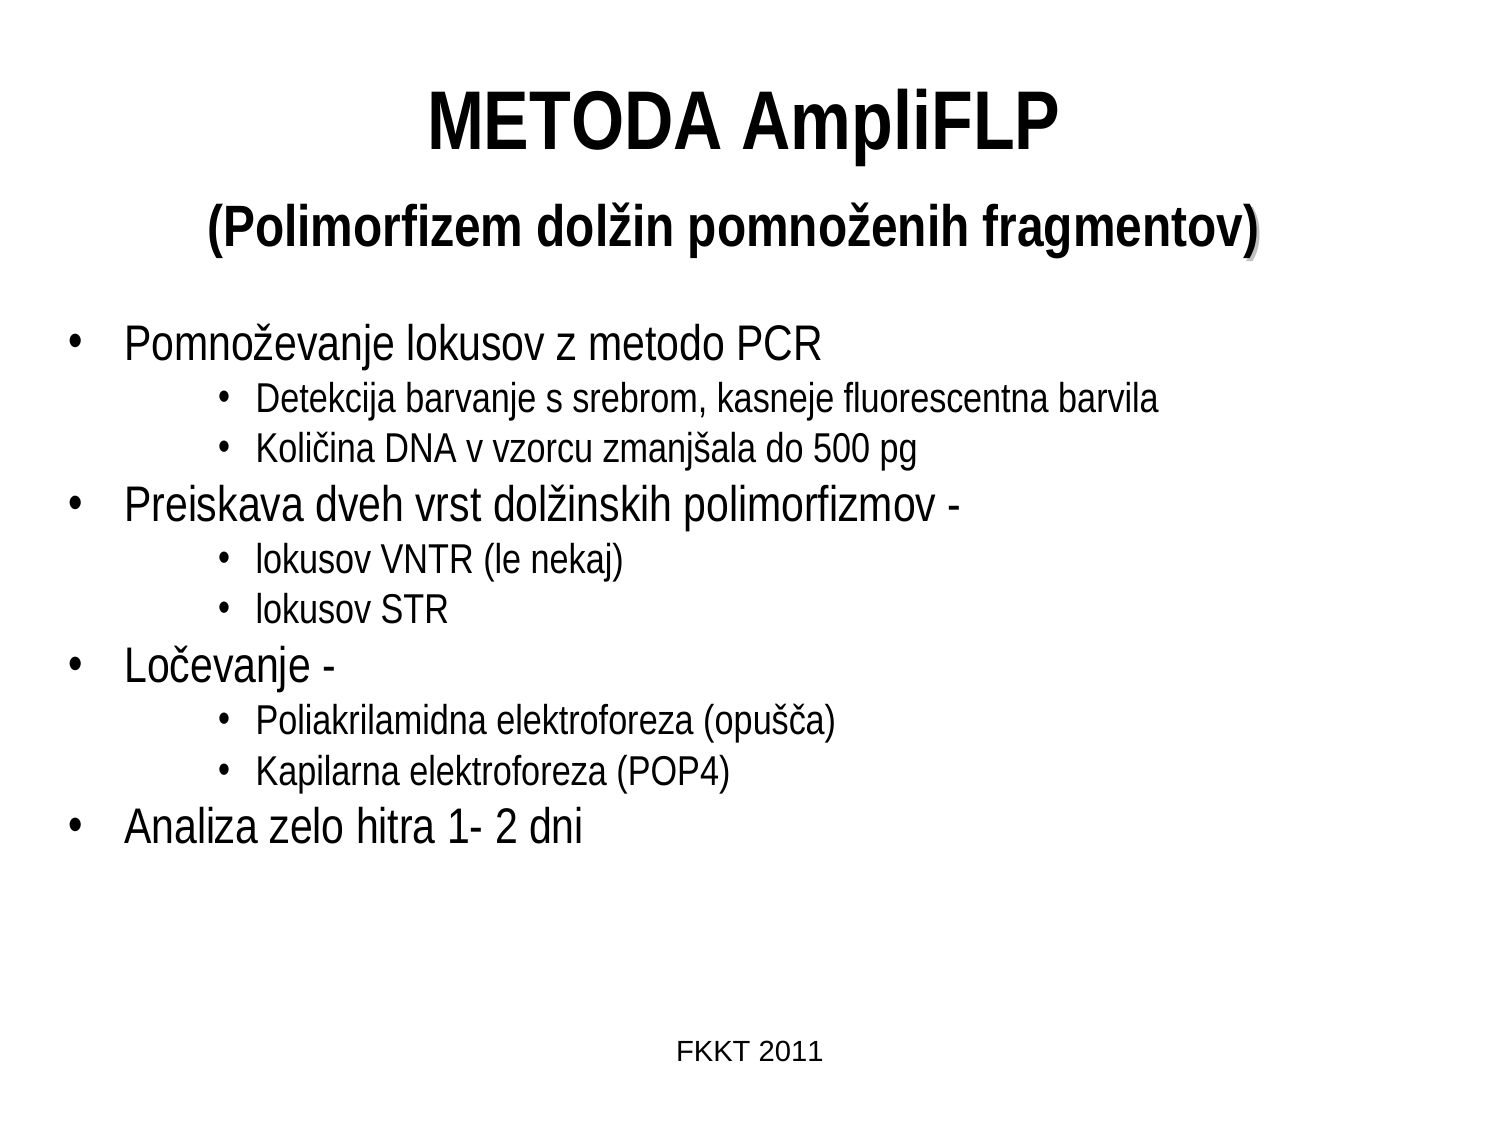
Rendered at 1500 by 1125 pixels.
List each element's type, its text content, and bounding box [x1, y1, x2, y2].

text_box FKKT 2011 [512, 1047, 988, 1103]
list Pomnoževanje lokusov z metodo PCR Detekcija barvanje s srebrom, kasneje fluorescentna barvila Količina DNA v vzorcu zmanjšala do 500 pg Preiskava dveh vrst dolžinskih polimorfizmov - lokusov VNTR (le nekaj) lokusov STR Ločevanje - Poliakrilamidna elektroforeza (opušča) Kapilarna elektroforeza (POP4) Analiza zelo hitra 1- 2 dni [53, 314, 1454, 1047]
title METODA AmpliFLP (Polimorfizem dolžin pomnoženih fragmentov) [64, 69, 1424, 274]
